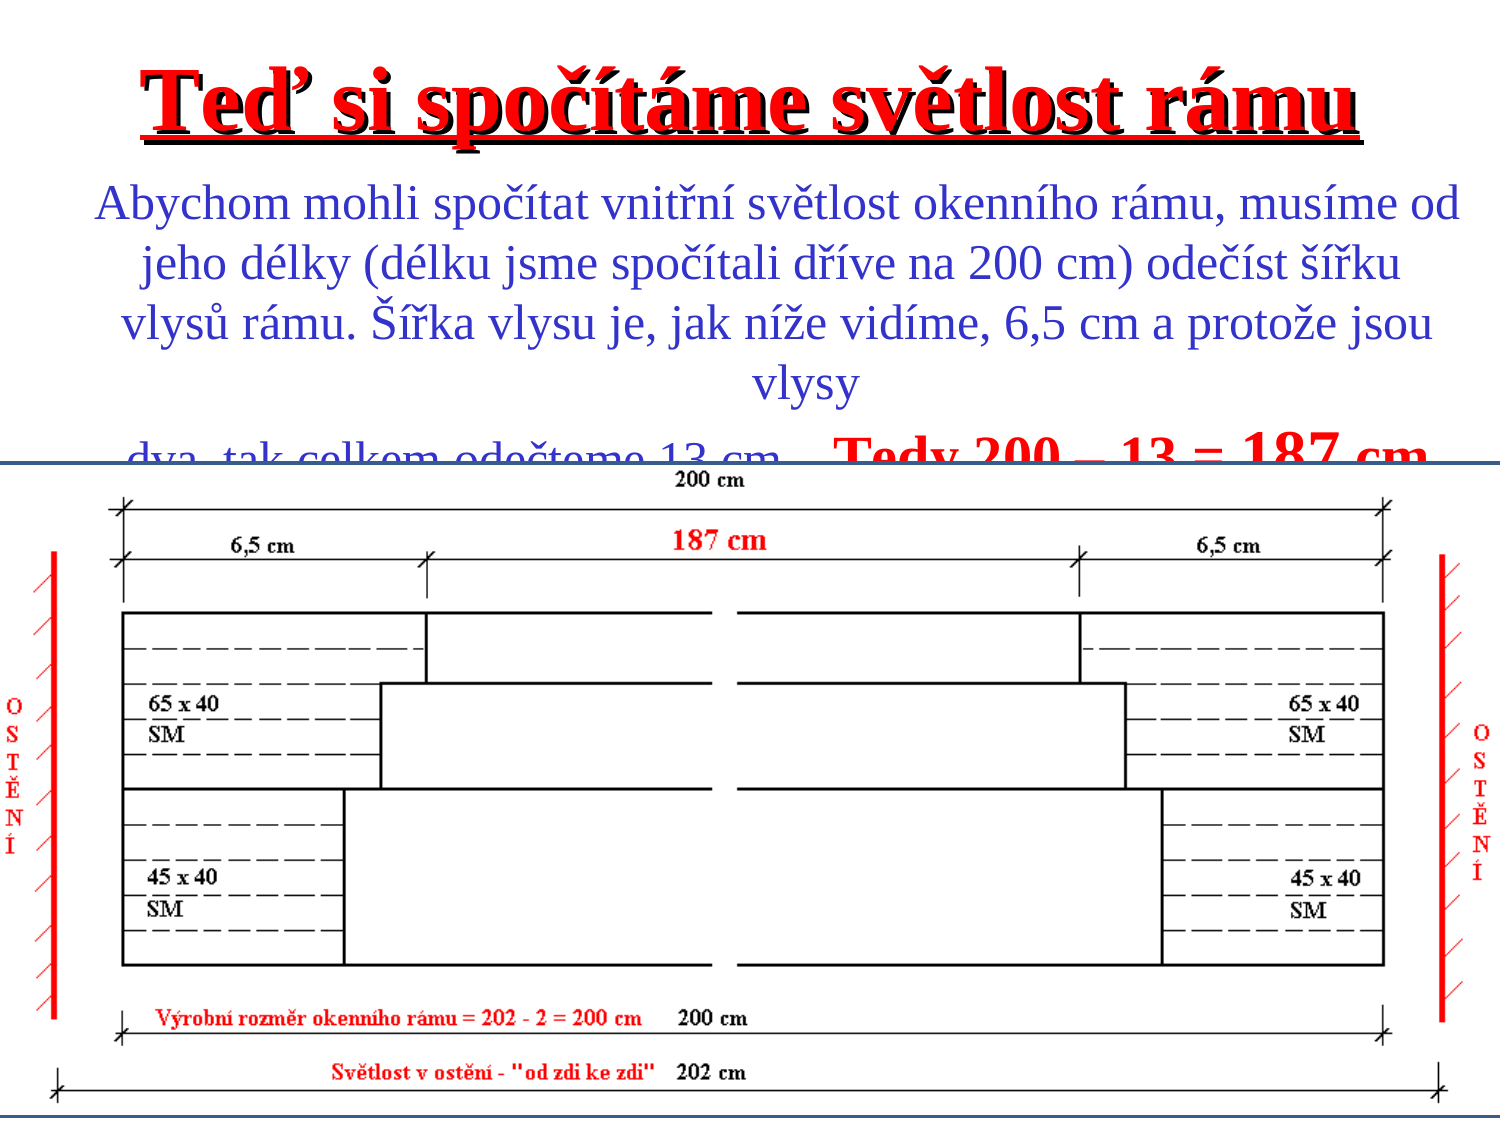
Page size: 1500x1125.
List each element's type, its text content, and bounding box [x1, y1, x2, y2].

list Abychom mohli spočítat vnitřní světlost okenního rámu, musíme od jeho délky (délku jsme spočítali dříve na 200 cm) odečíst šířku vlysů rámu. Šířka vlysu je, jak níže vidíme, 6,5 cm a protože jsou vlysy dva, tak celkem odečteme 13 cm. Tedy 200 – 13 = 187 cm [0, 162, 1500, 461]
title Teď si spočítáme světlost rámu [112, 0, 1388, 162]
chart [0, 465, 1500, 1115]
